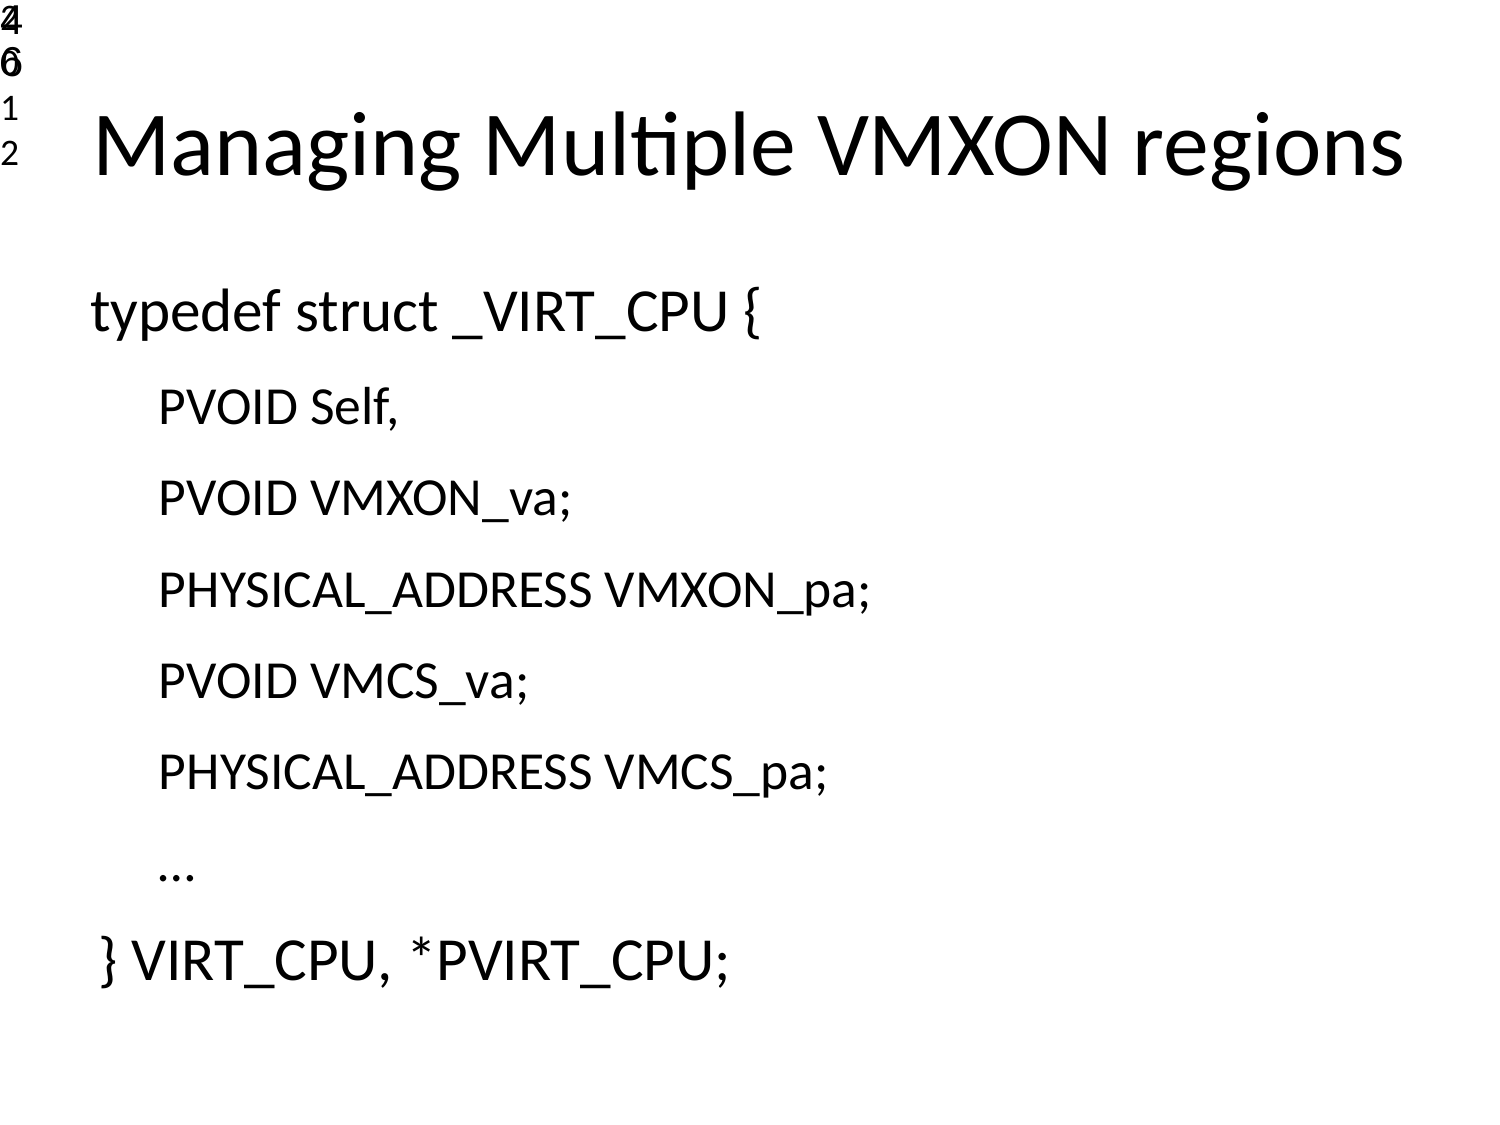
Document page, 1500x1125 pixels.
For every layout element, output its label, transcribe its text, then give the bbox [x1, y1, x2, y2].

title Managing Multiple VMXON regions [75, 45, 1425, 233]
list typedef struct _VIRT_CPU { PVOID Self, PVOID VMXON_va; PHYSICAL_ADDRESS VMXON_pa; PVOID VMCS_va; PHYSICAL_ADDRESS VMCS_pa; … } VIRT_CPU, *PVIRT_CPU; [75, 262, 1425, 1005]
